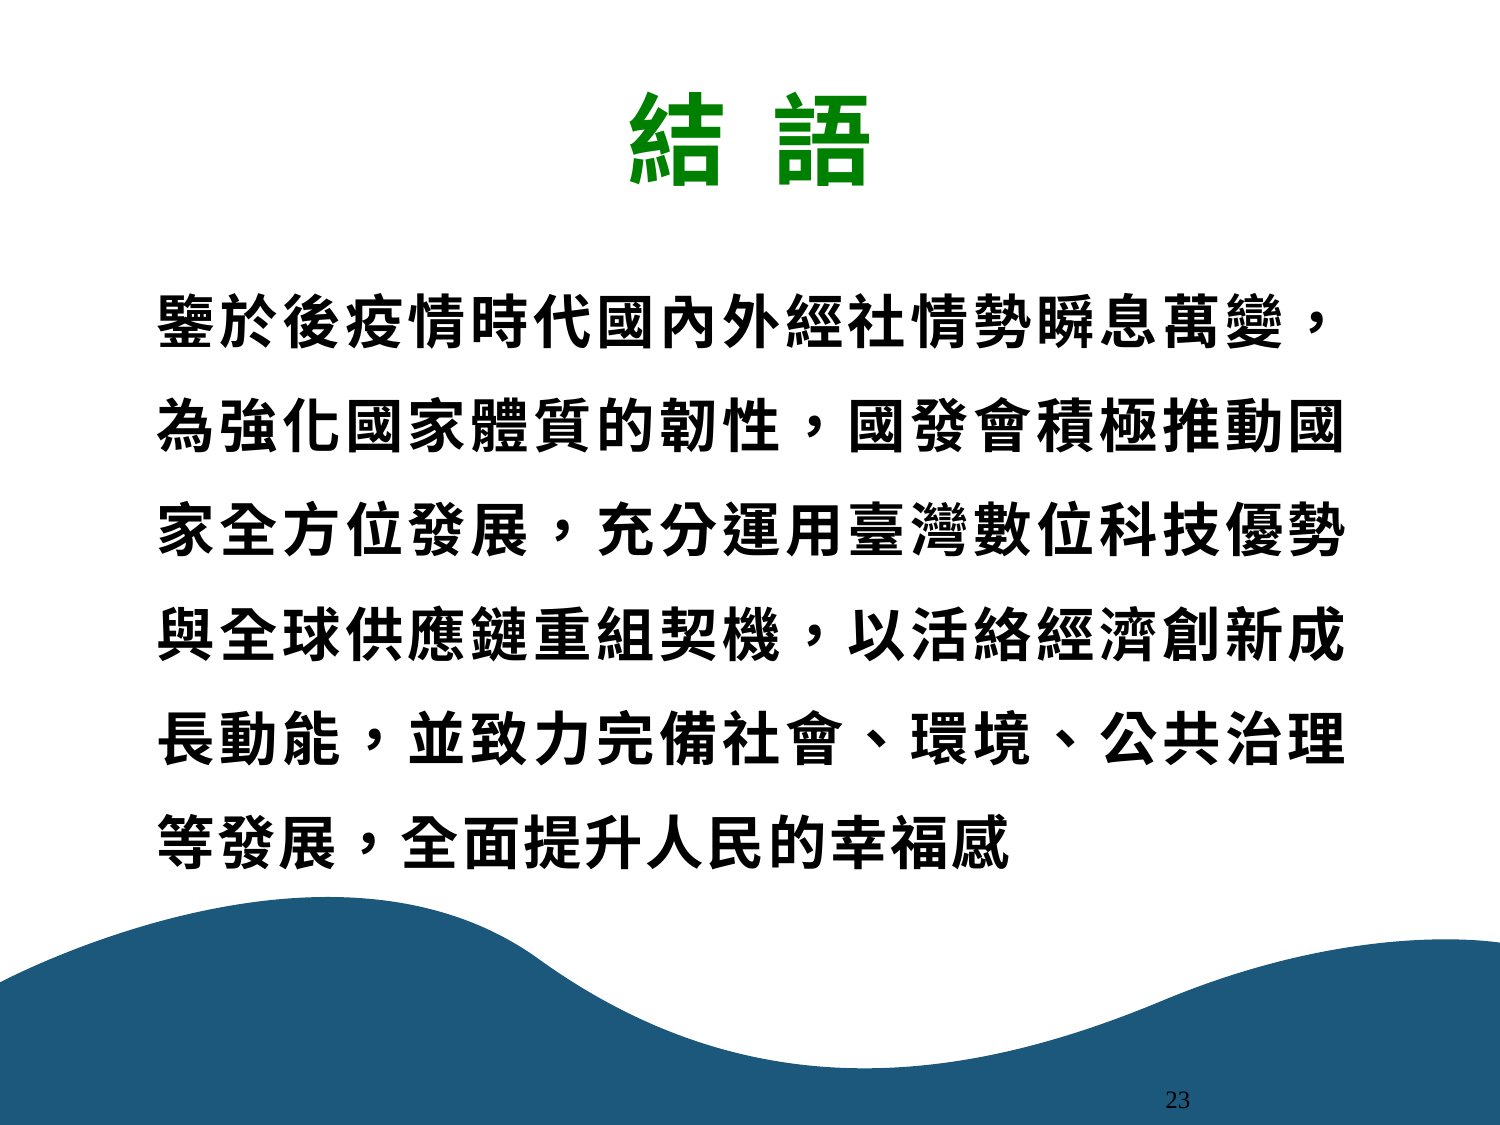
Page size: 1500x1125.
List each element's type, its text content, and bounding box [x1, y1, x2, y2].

text_box 鑒於後疫情時代國內外經社情勢瞬息萬變，為強化國家體質的韌性，國發會積極推動國家全方位發展，充分運用臺灣數位科技優勢與全球供應鏈重組契機，以活絡經濟創新成長動能，並致力完備社會、環境、公共治理等發展，全面提升人民的幸福感 [142, 243, 1364, 884]
text_box 結 語 [454, 70, 1046, 197]
